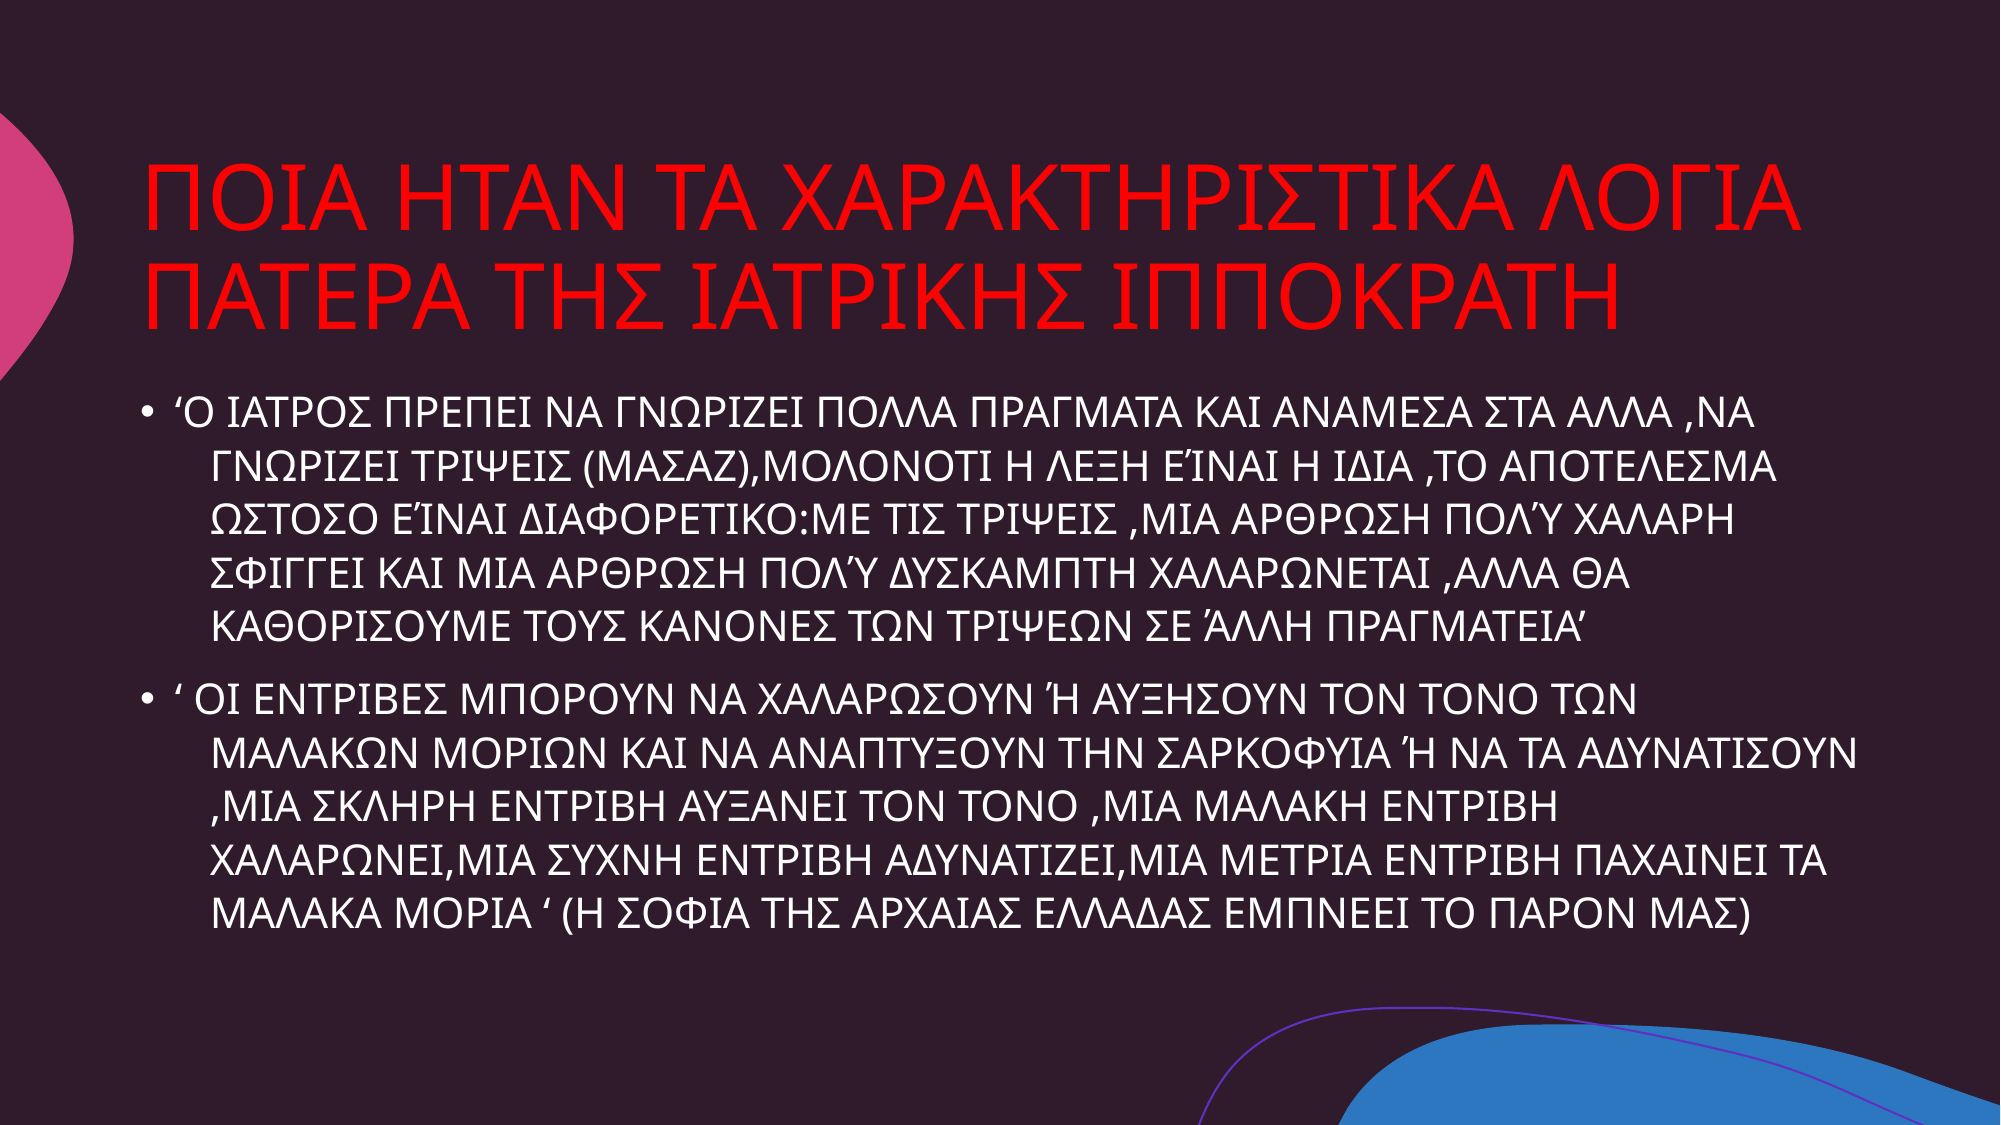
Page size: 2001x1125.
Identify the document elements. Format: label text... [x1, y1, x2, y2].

list ‘Ο ΙΑΤΡΟΣ ΠΡΕΠΕΙ ΝΑ ΓΝΩΡΙΖΕΙ ΠΟΛΛΑ ΠΡΑΓΜΑΤΑ ΚΑΙ ΑΝΑΜΕΣΑ ΣΤΑ ΑΛΛΑ ,ΝΑ ΓΝΩΡΙΖΕΙ ΤΡΙΨΕΙΣ (ΜΑΣΑΖ),ΜΟΛΟΝΟΤΙ Η ΛΕΞΗ ΕΊΝΑΙ Η ΙΔΙΑ ,ΤΟ ΑΠΟΤΕΛΕΣΜΑ ΩΣΤΟΣΟ ΕΊΝΑΙ ΔΙΑΦΟΡΕΤΙΚΟ:ΜΕ ΤΙΣ ΤΡΙΨΕΙΣ ,ΜΙΑ ΑΡΘΡΩΣΗ ΠΟΛΎ ΧΑΛΑΡΗ ΣΦΙΓΓΕΙ ΚΑΙ ΜΙΑ ΑΡΘΡΩΣΗ ΠΟΛΎ ΔΥΣΚΑΜΠΤΗ ΧΑΛΑΡΩΝΕΤΑΙ ,ΑΛΛΑ ΘΑ ΚΑΘΟΡΙΣΟΥΜΕ ΤΟΥΣ ΚΑΝΟΝΕΣ ΤΩΝ ΤΡΙΨΕΩΝ ΣΕ ΆΛΛΗ ΠΡΑΓΜΑΤΕΙΑ’ ‘ ΟΙ ΕΝΤΡΙΒΕΣ ΜΠΟΡΟΥΝ ΝΑ ΧΑΛΑΡΩΣΟΥΝ Ή ΑΥΞΗΣΟΥΝ ΤΟΝ ΤΟΝΟ ΤΩΝ ΜΑΛΑΚΩΝ ΜΟΡΙΩΝ ΚΑΙ ΝΑ ΑΝΑΠΤΥΞΟΥΝ ΤΗΝ ΣΑΡΚΟΦΥΙΑ Ή ΝΑ ΤΑ ΑΔΥΝΑΤΙΣΟΥΝ ,ΜΙΑ ΣΚΛΗΡΗ ΕΝΤΡΙΒΗ ΑΥΞΑΝΕΙ ΤΟΝ ΤΟΝΟ ,ΜΙΑ ΜΑΛΑΚΗ ΕΝΤΡΙΒΗ ΧΑΛΑΡΩΝΕΙ,ΜΙΑ ΣΥΧΝΗ ΕΝΤΡΙΒΗ ΑΔΥΝΑΤΙΖΕΙ,ΜΙΑ ΜΕΤΡΙΑ ΕΝΤΡΙΒΗ ΠΑΧΑΙΝΕΙ ΤΑ ΜΑΛΑΚΑ ΜΟΡΙΑ ‘ (Η ΣΟΦΙΑ ΤΗΣ ΑΡΧΑΙΑΣ ΕΛΛΑΔΑΣ ΕΜΠΝΕΕΙ ΤΟ ΠΑΡΟΝ ΜΑΣ) [125, 375, 1876, 1002]
title ΠΟΙΑ ΗΤΑΝ ΤΑ ΧΑΡΑΚΤΗΡΙΣΤΙΚΑ ΛΟΓΙΑ ΠΑΤΕΡΑ ΤΗΣ ΙΑΤΡΙΚΗΣ ΙΠΠΟΚΡΑΤΗ [125, 125, 1876, 375]
